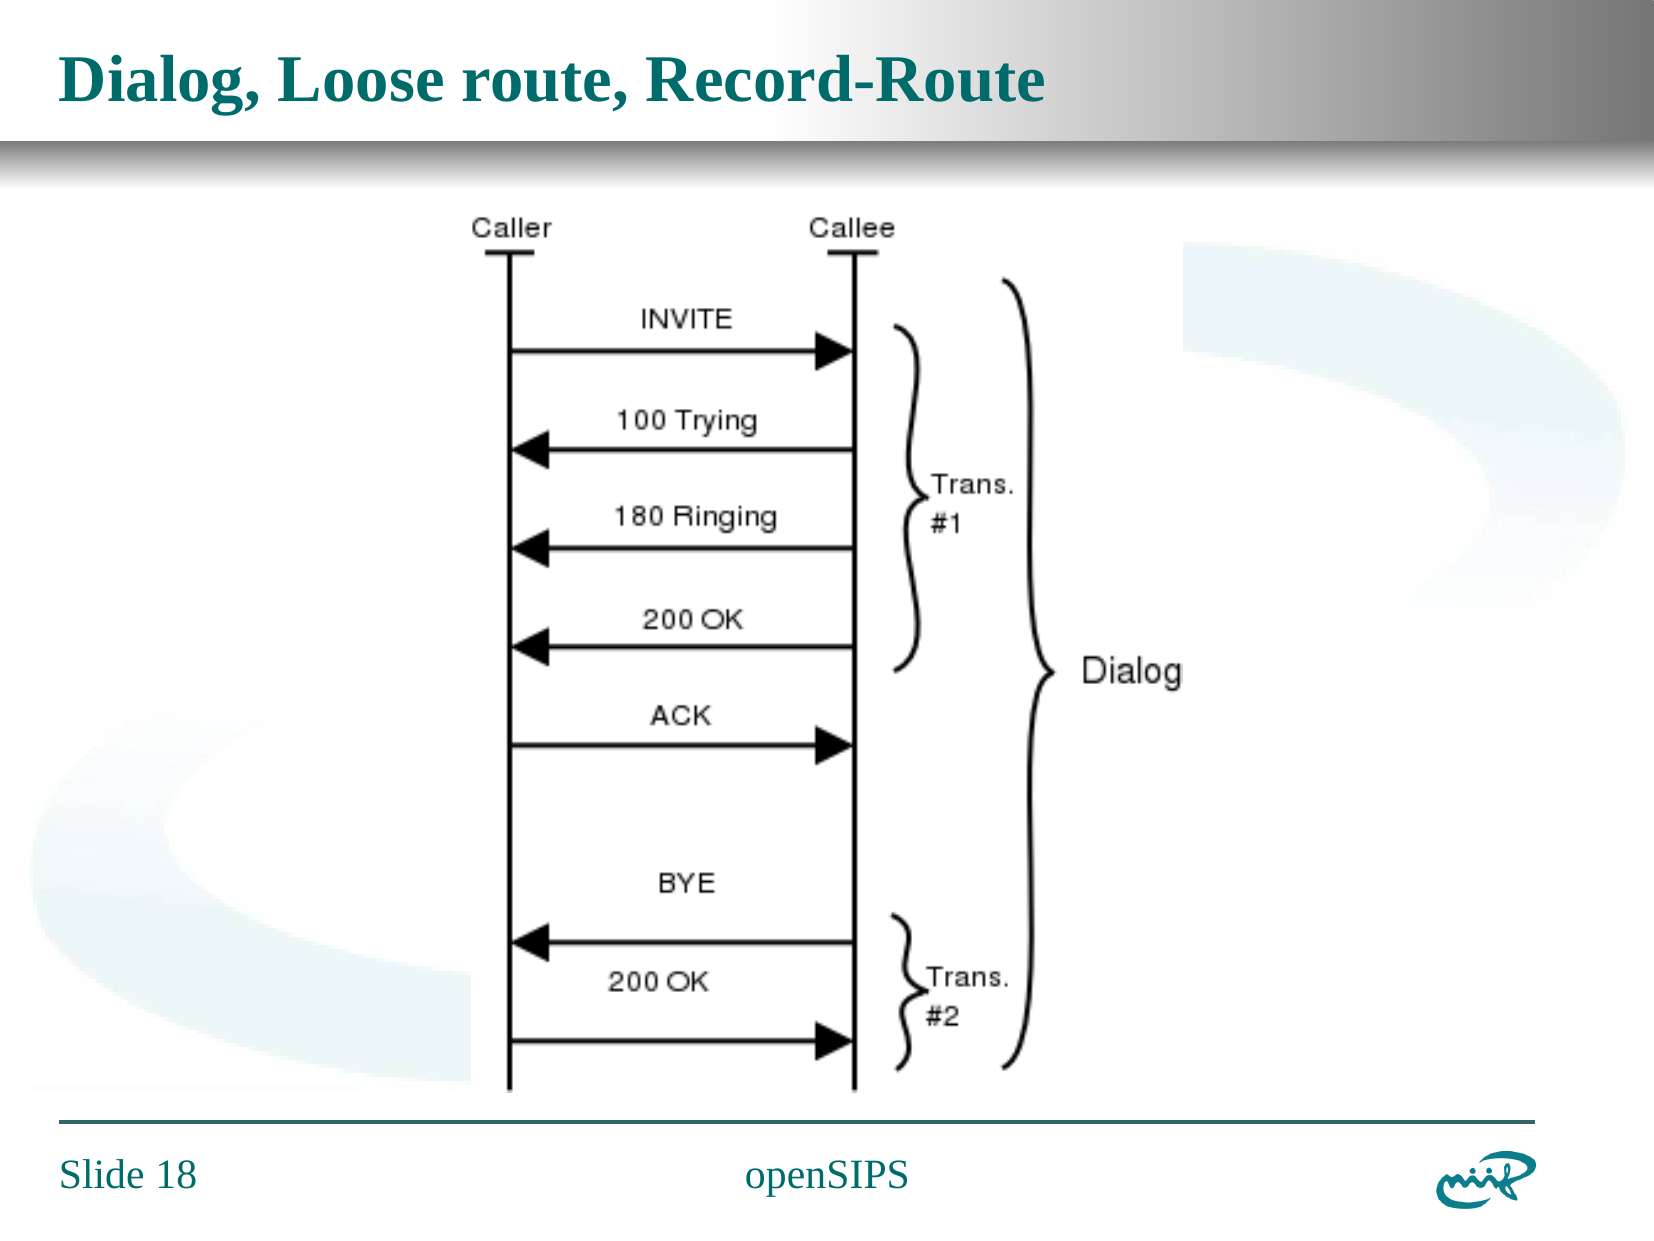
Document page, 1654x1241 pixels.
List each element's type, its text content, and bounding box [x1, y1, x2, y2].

picture [29, 206, 1630, 1093]
picture [1436, 1151, 1536, 1209]
title Dialog, Loose route, Record-Route [59, 29, 1418, 128]
